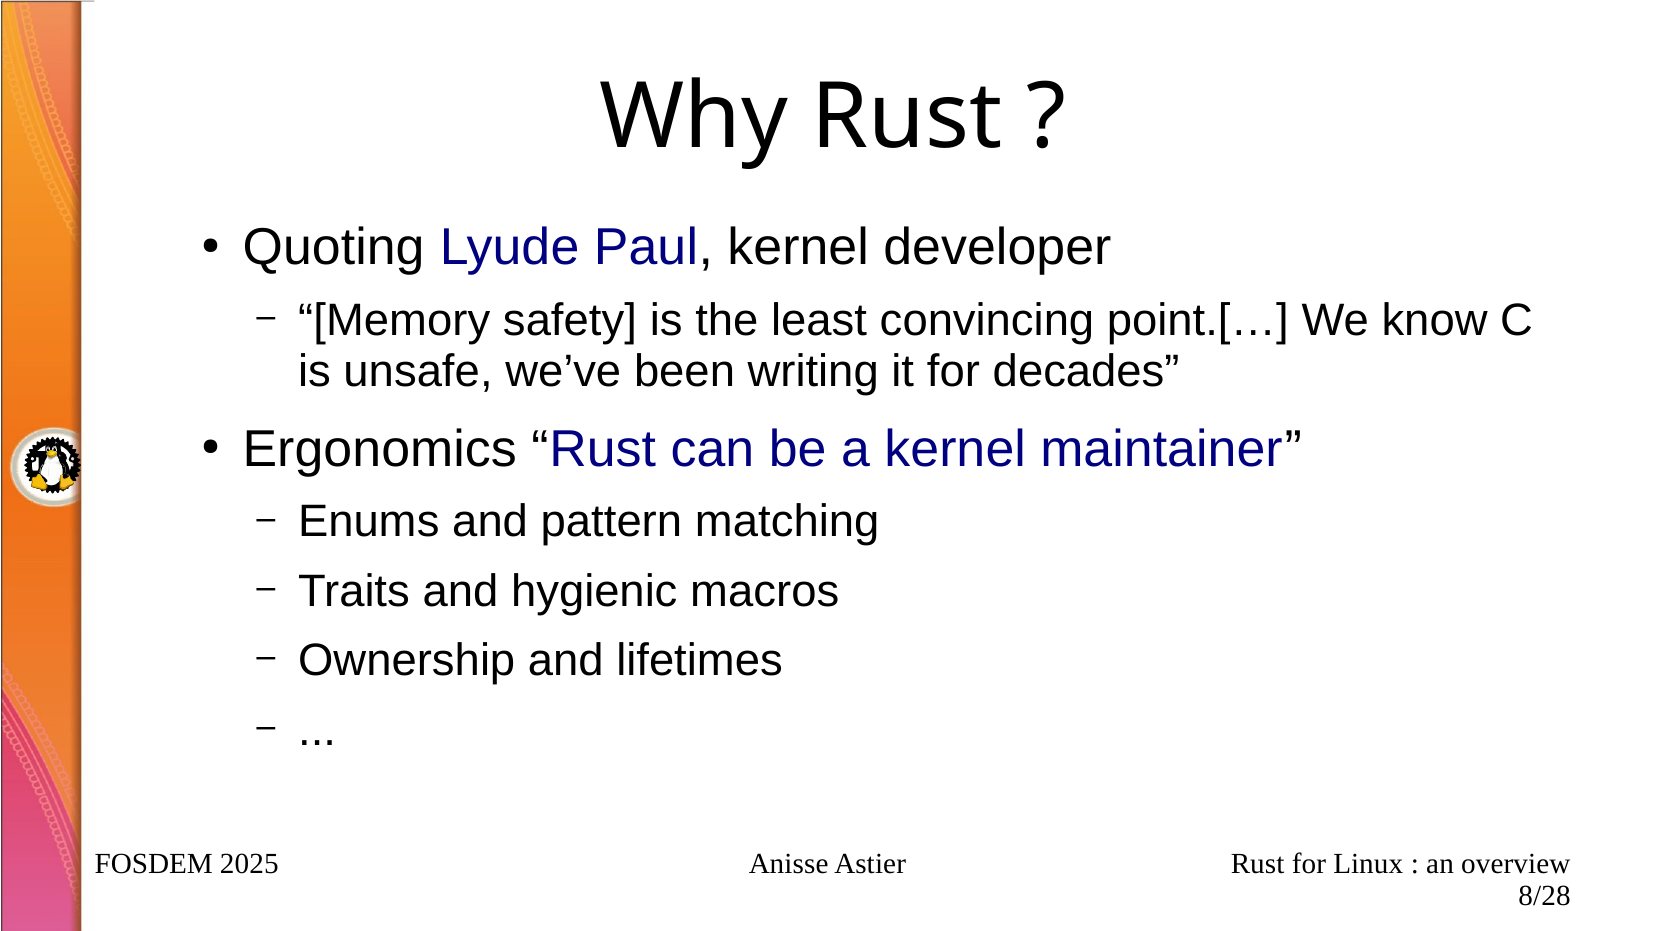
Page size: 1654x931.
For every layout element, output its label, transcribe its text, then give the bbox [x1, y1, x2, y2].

list Quoting Lyude Paul, kernel developer “[Memory safety] is the least convincing point.[…] We know C is unsafe, we’ve been writing it for decades” Ergonomics “Rust can be a kernel maintainer” Enums and pattern matching Traits and hygienic macros Ownership and lifetimes ... [187, 217, 1571, 758]
title Why Rust ? [94, 37, 1571, 188]
picture [2, 2, 95, 931]
